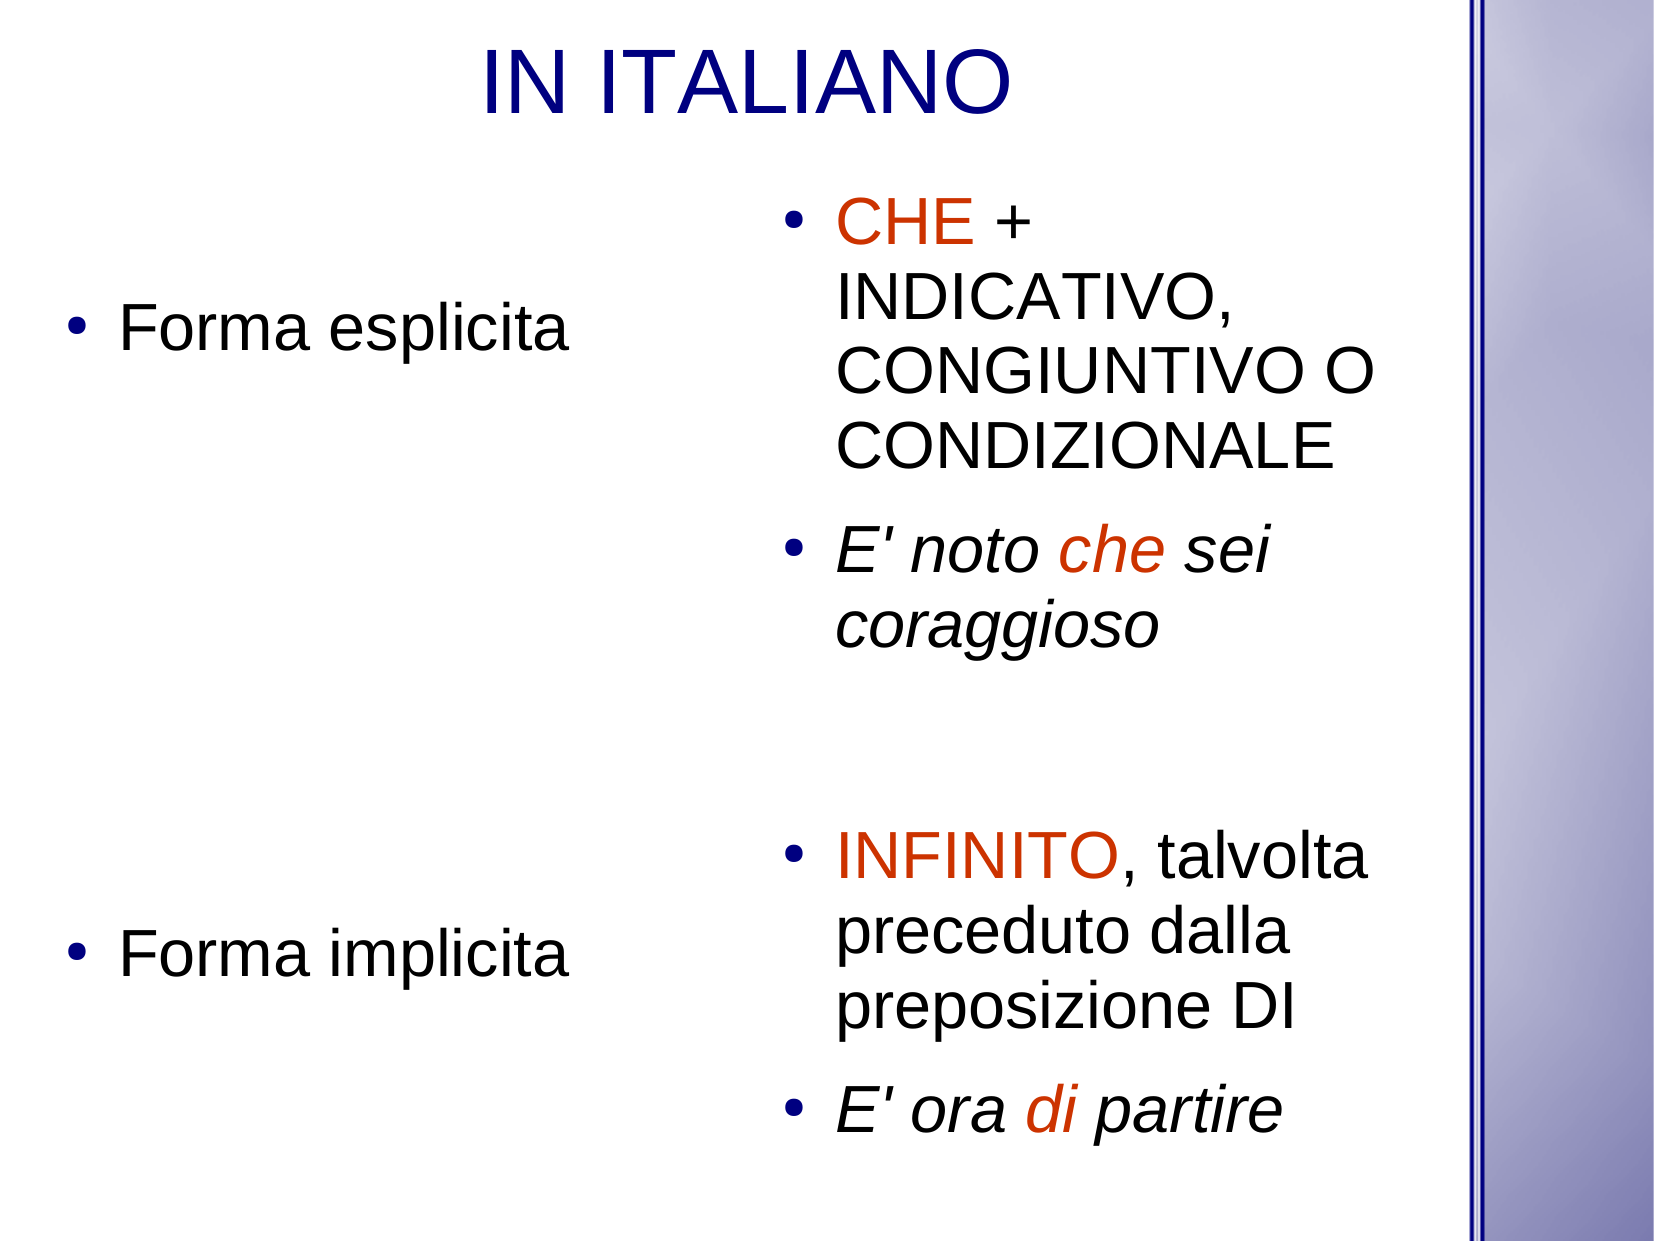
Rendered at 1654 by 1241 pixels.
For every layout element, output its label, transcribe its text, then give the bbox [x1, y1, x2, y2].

title IN ITALIANO [47, 0, 1447, 186]
picture [0, 0, 1654, 1241]
list Forma esplicita Forma implicita [47, 290, 731, 1109]
list INFINITO, talvolta preceduto dalla preposizione DI E' ora di partire [764, 818, 1448, 1241]
list CHE + INDICATIVO, CONGIUNTIVO O CONDIZIONALE E' noto che sei coraggioso [764, 183, 1448, 663]
